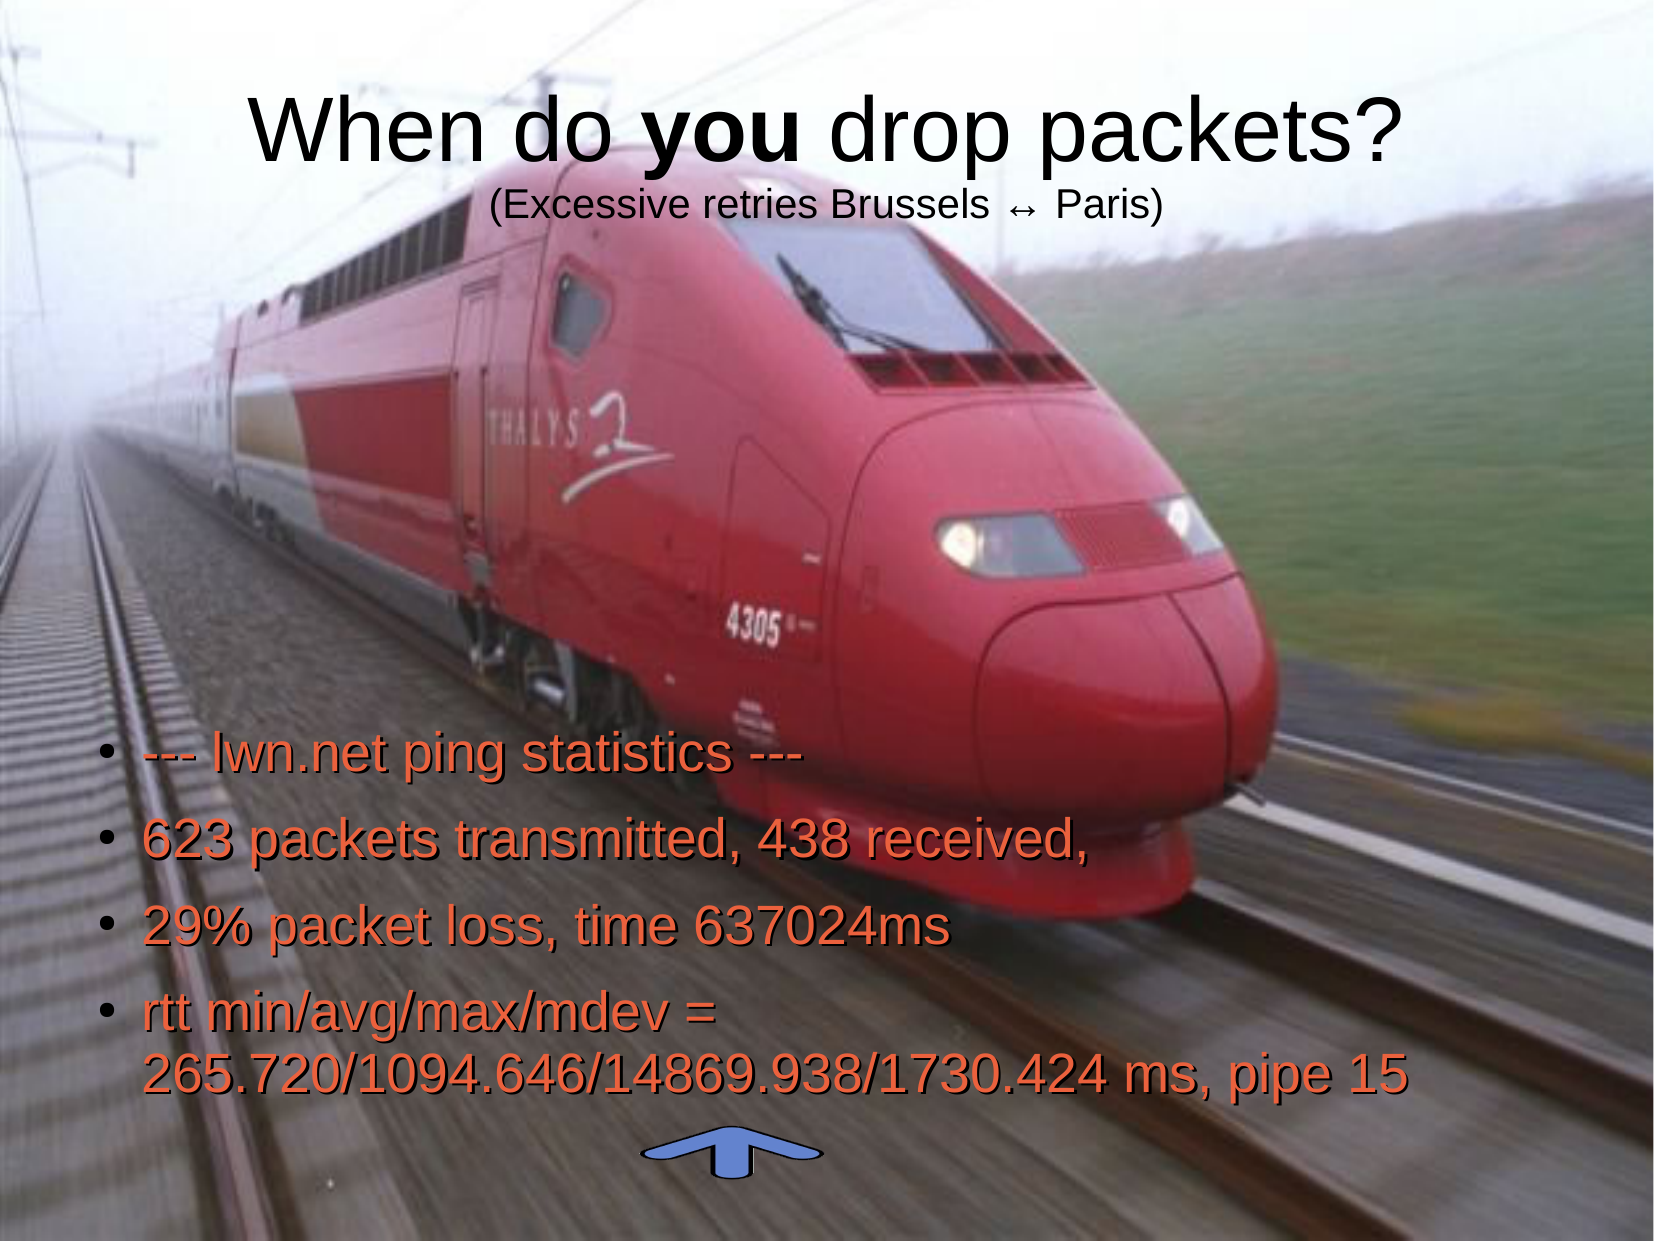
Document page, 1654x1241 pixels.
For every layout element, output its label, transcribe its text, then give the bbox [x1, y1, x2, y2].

picture [0, 0, 1654, 1241]
title When do you drop packets? (Excessive retries Brussels ↔ Paris) [82, 49, 1571, 257]
list --- lwn.net ping statistics --- 623 packets transmitted, 438 received, 29% packet loss, time 637024ms rtt min/avg/max/mdev = 265.720/1094.646/14869.938/1730.424 ms, pipe 15 [82, 290, 1571, 1109]
